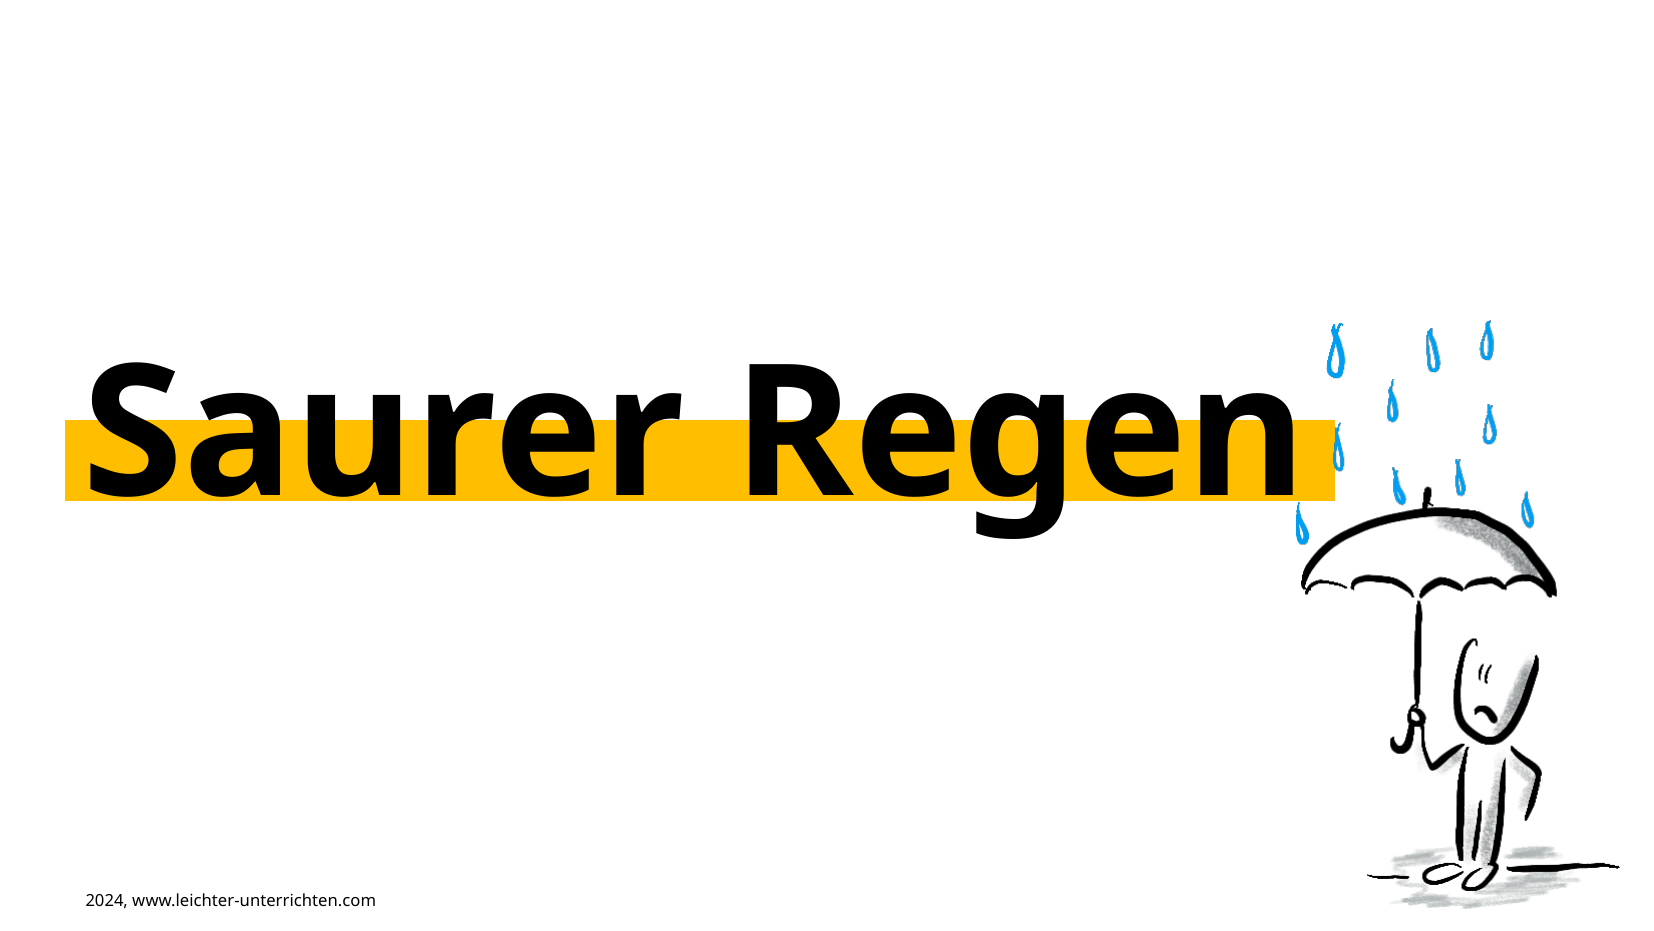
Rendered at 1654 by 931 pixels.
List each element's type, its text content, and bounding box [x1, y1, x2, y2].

title Saurer Regen [82, 173, 1595, 676]
picture [1290, 314, 1625, 916]
